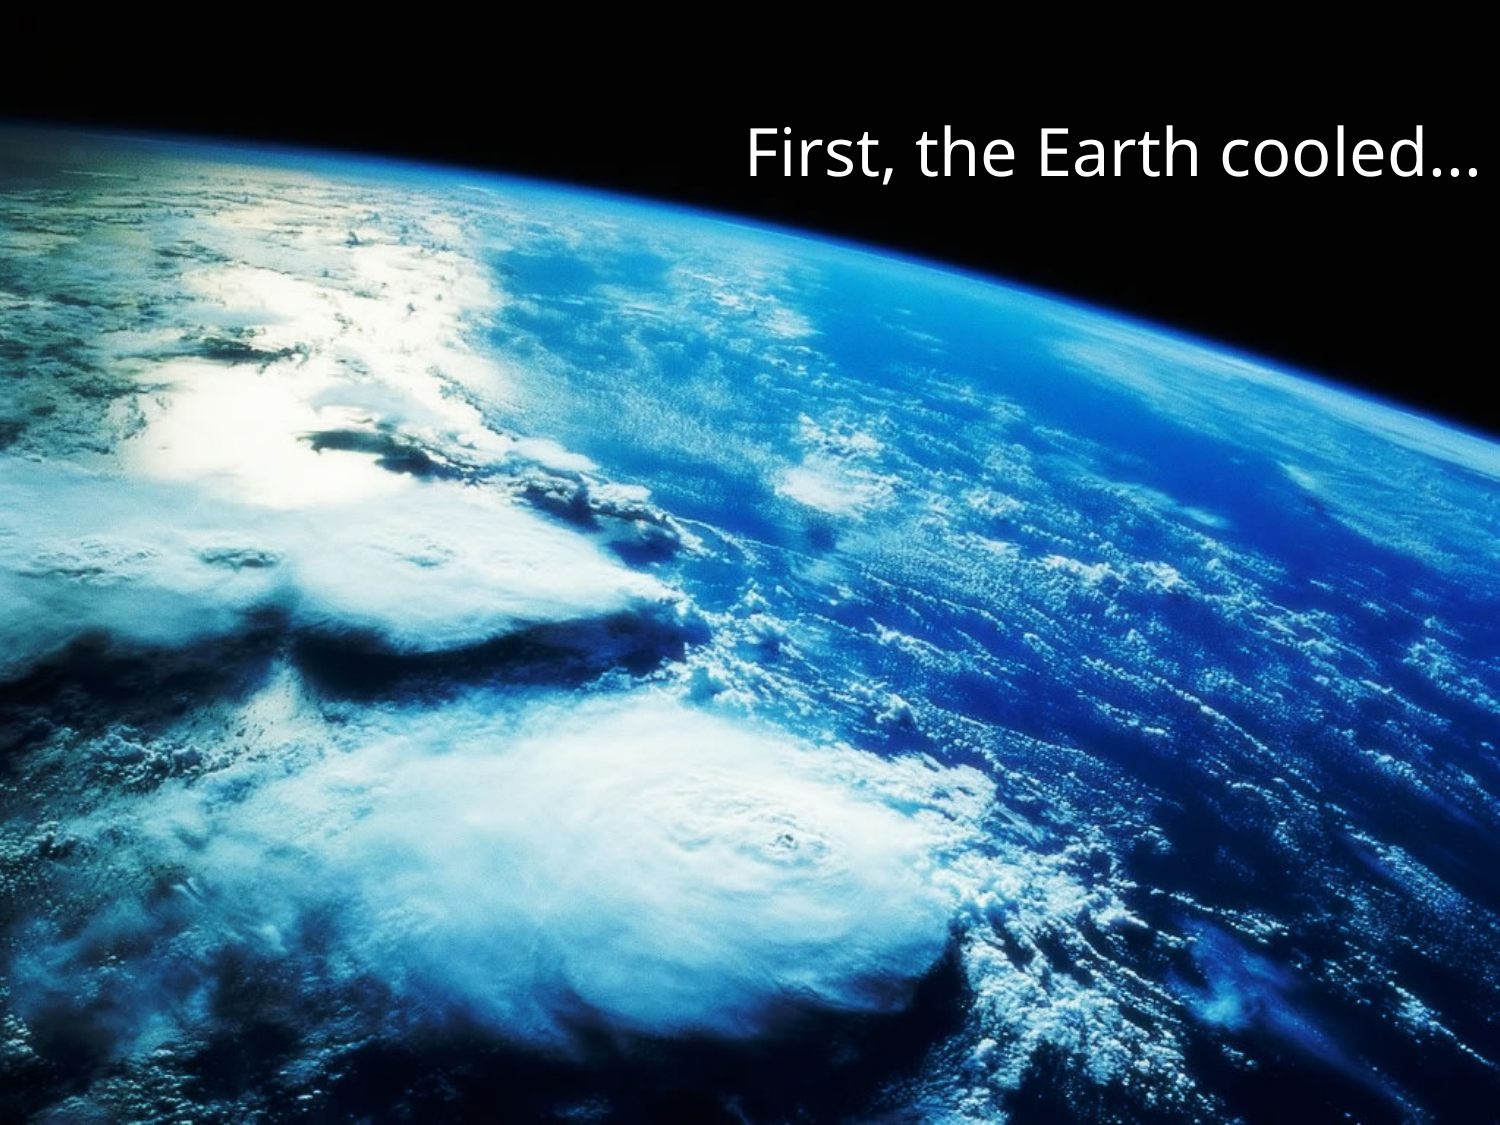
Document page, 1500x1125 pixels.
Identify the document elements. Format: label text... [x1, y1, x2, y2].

picture [0, 0, 1500, 1125]
text_box First, the Earth cooled... [725, 88, 1447, 206]
